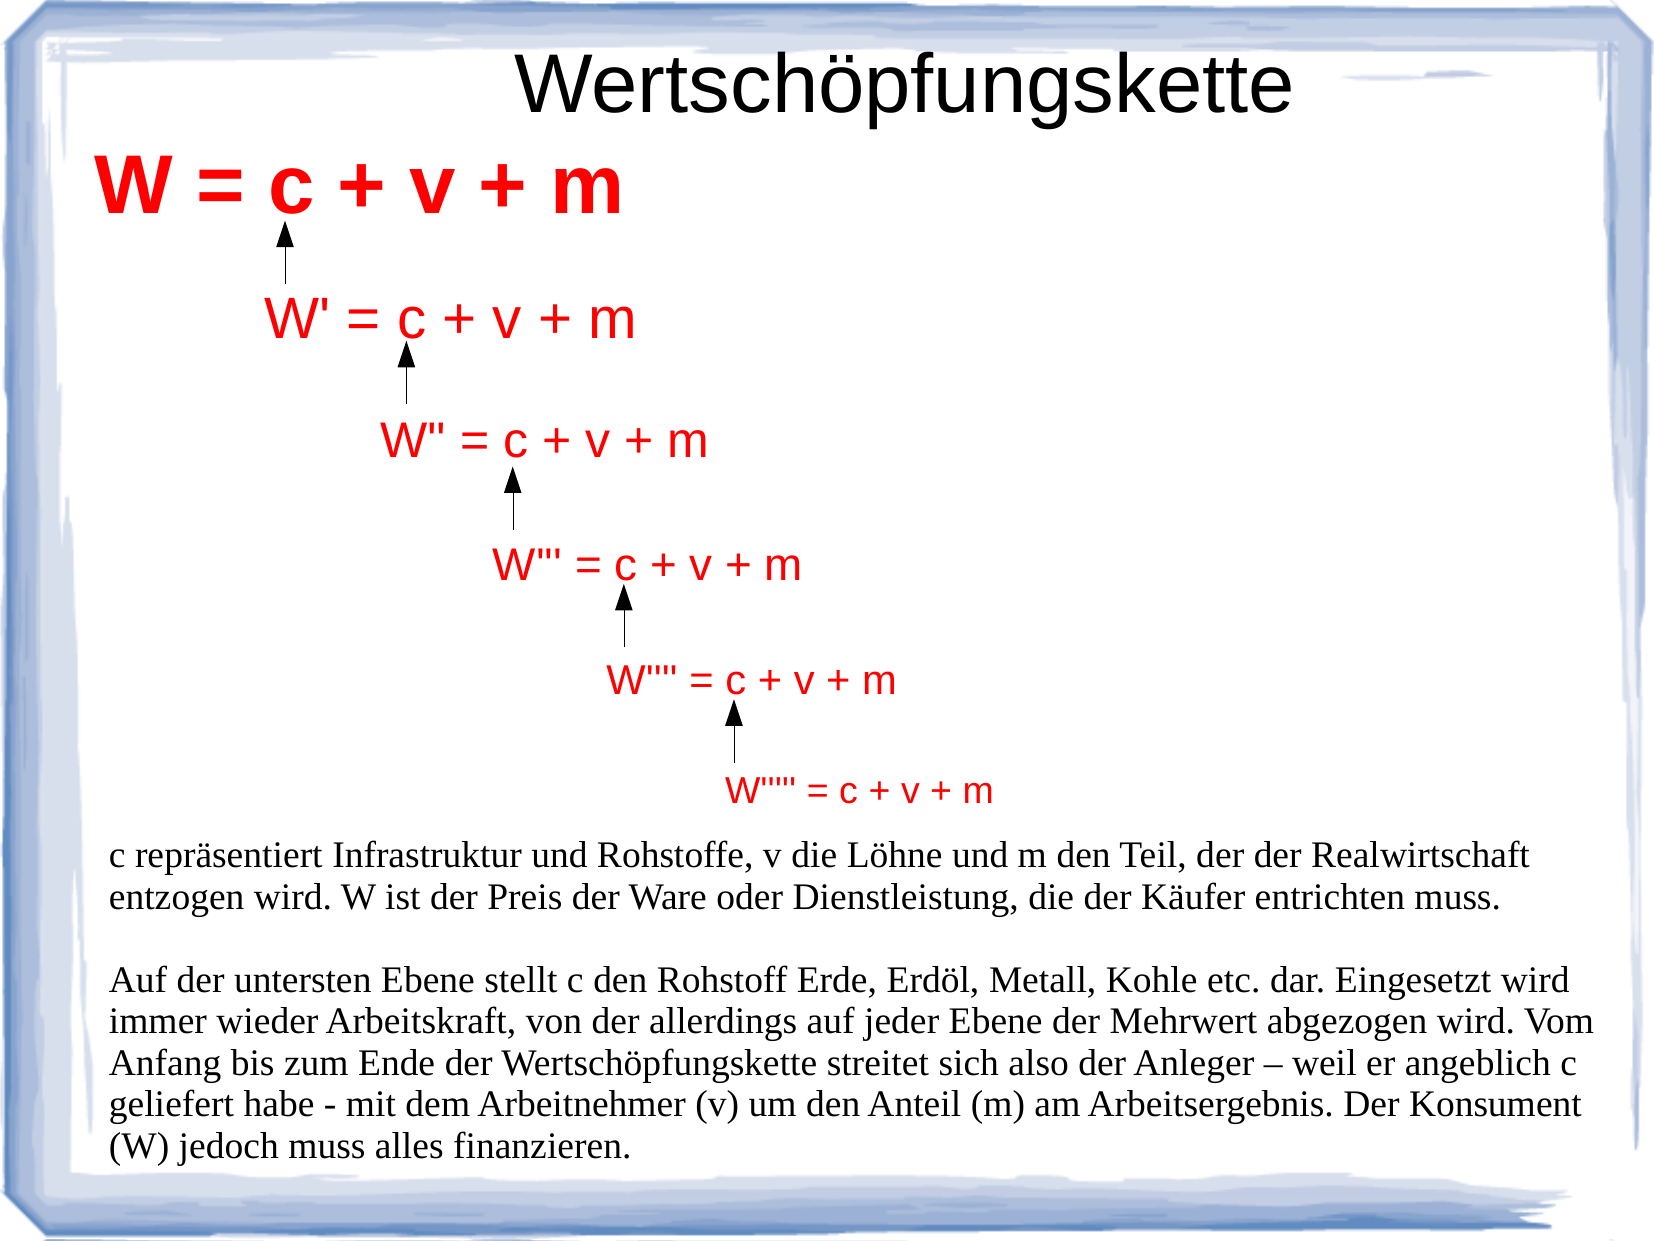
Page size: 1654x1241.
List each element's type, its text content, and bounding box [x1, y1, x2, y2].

text_box W' = c + v + m [249, 278, 653, 365]
text_box c repräsentiert Infrastruktur und Rohstoffe, v die Löhne und m den Teil, der der Realwirtschaft entzogen wird. W ist der Preis der Ware oder Dienstleistung, die der Käufer entrichten muss. Auf der untersten Ebene stellt c den Rohstoff Erde, Erdöl, Metall, Kohle etc. dar. Eingesetzt wird immer wieder Arbeitskraft, von der allerdings auf jeder Ebene der Mehrwert abgezogen wird. Vom Anfang bis zum Ende der Wertschöpfungskette streitet sich also der Anleger – weil er angeblich c geliefert habe - mit dem Arbeitnehmer (v) um den Anteil (m) am Arbeitsergebnis. Der Konsument (W) jedoch muss alles finanzieren. [94, 826, 1625, 1182]
text_box W'' = c + v + m [365, 405, 725, 476]
text_box W''''' = c + v + m [710, 762, 1010, 824]
text_box W = c + v + m [80, 131, 640, 256]
text_box W'''' = c + v + m [591, 649, 913, 716]
text_box Wertschöpfungskette [499, 29, 1340, 145]
picture [0, 0, 1654, 1241]
text_box W''' = c + v + m [478, 531, 818, 603]
